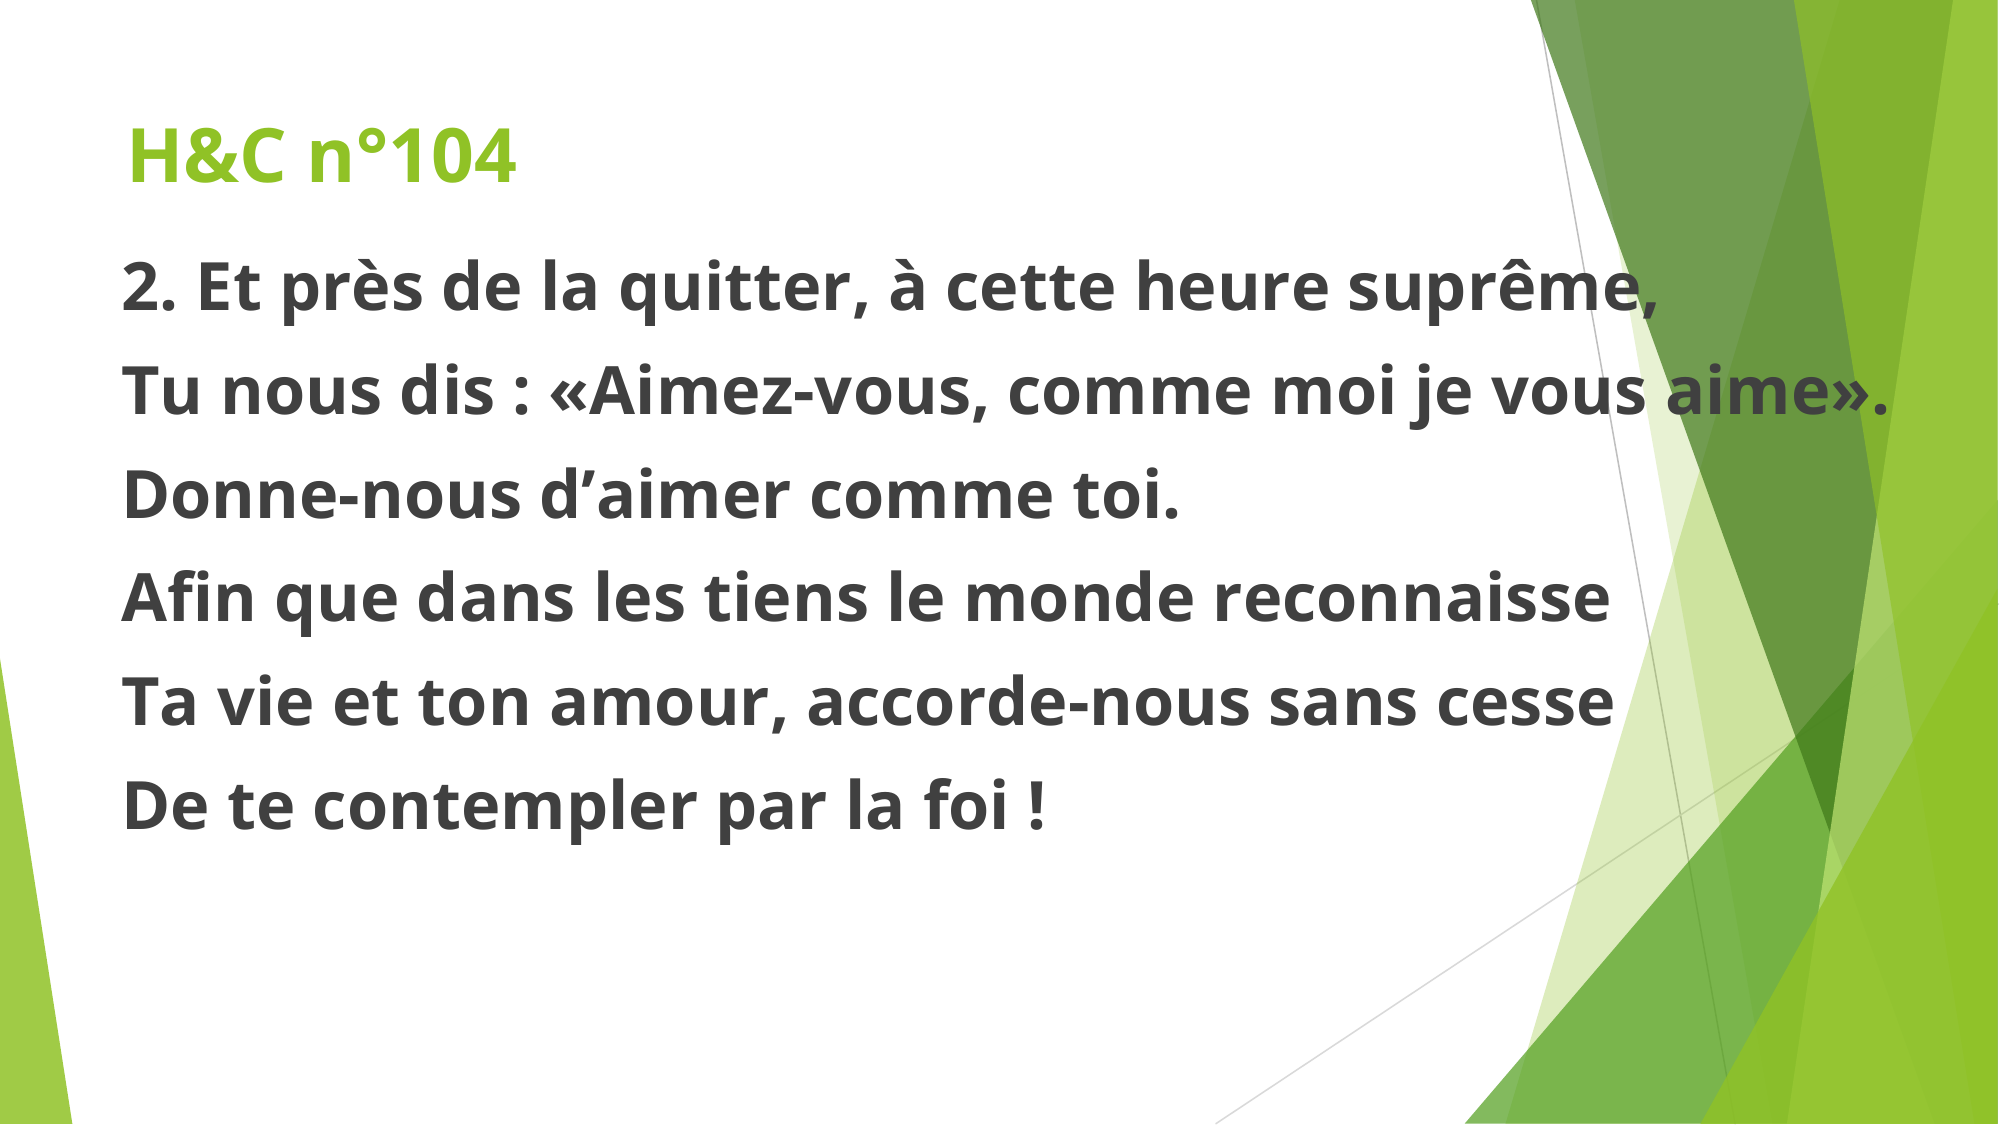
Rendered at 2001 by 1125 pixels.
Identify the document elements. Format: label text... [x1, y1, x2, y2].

text_box H&C n°104 [111, 99, 1522, 213]
text_box 2. Et près de la quitter, à cette heure suprême, Tu nous dis : «Aimez-vous, comme moi je vous aime». Donne-nous d’aimer comme toi. Afin que dans les tiens le monde reconnaisse Ta vie et ton amour, accorde-nous sans cesse De te contempler par la foi ! [106, 224, 1961, 886]
